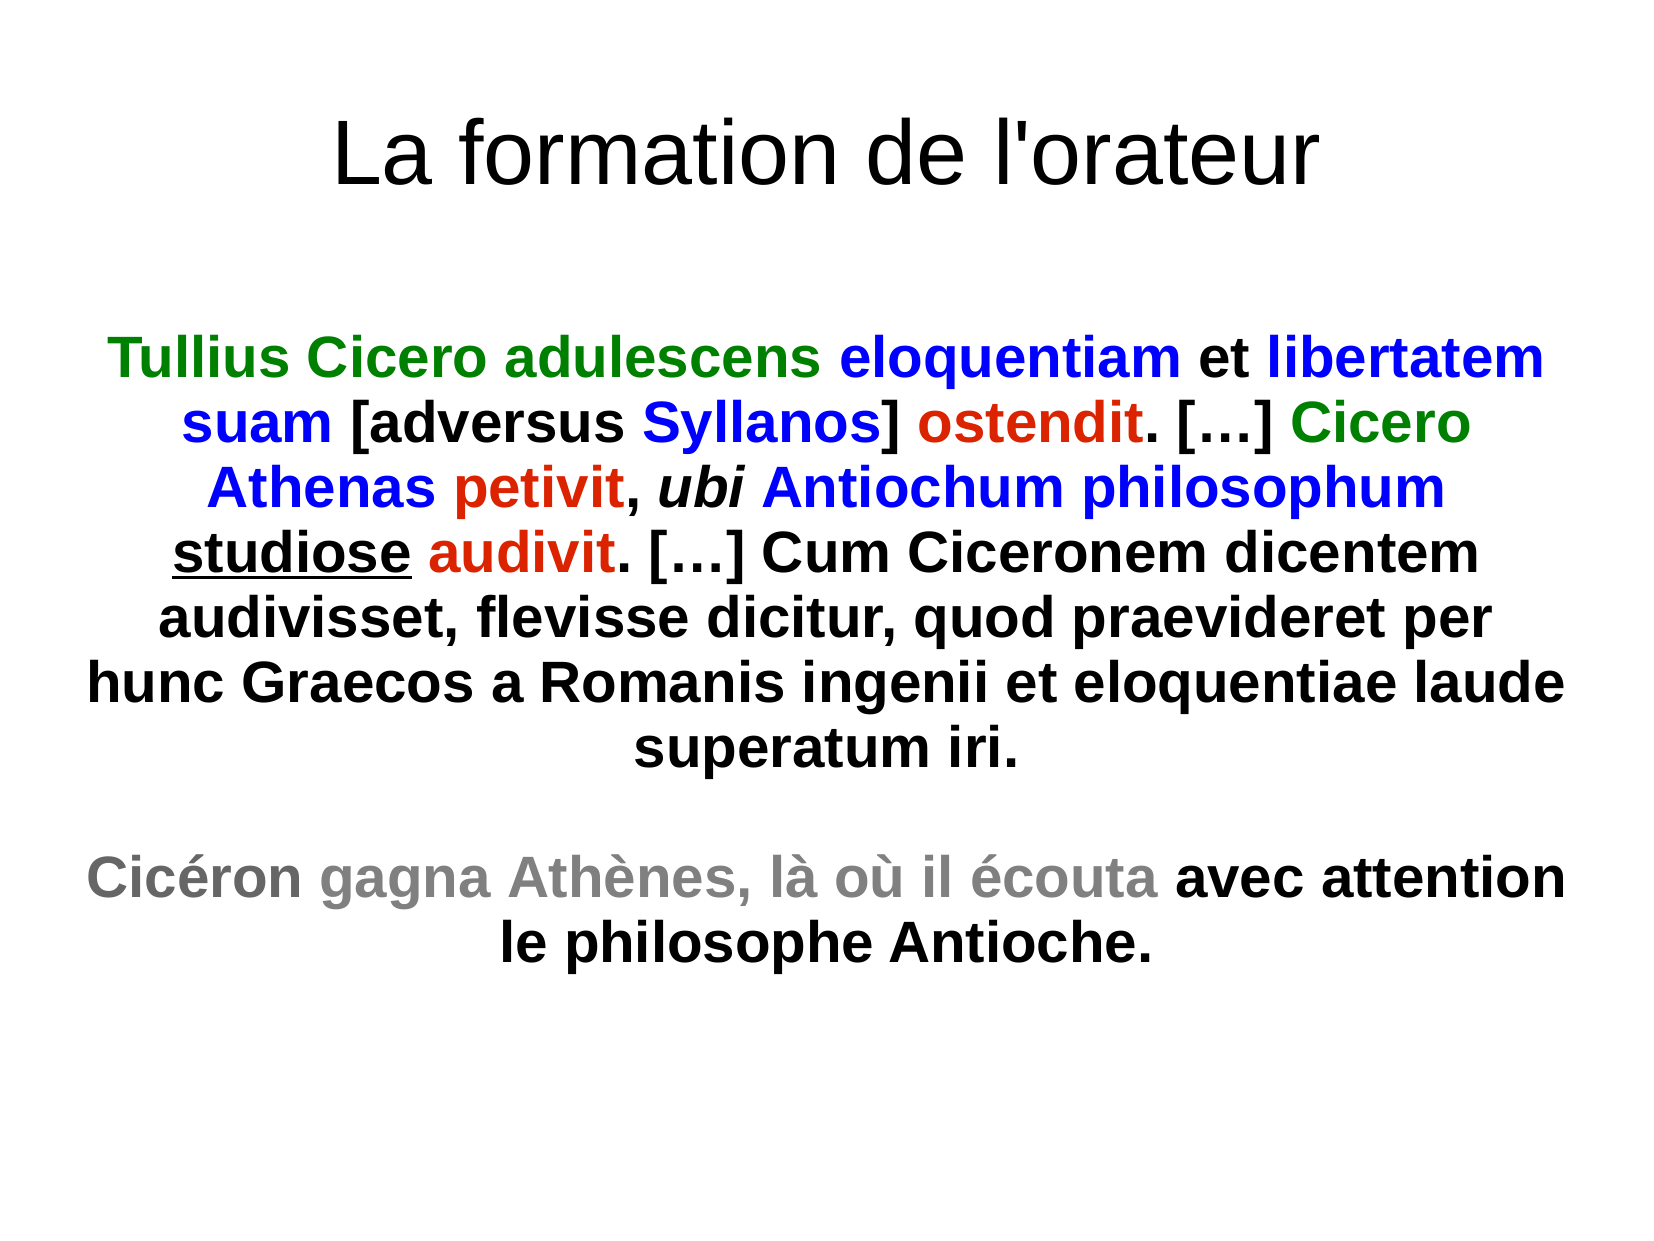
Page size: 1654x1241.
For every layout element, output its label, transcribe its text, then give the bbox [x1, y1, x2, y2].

title La formation de l'orateur [82, 49, 1571, 257]
subtitle Tullius Cicero adulescens eloquentiam et libertatem suam [adversus Syllanos] ostendit. […] Cicero Athenas petivit, ubi Antiochum philosophum studiose audivit. […] Cum Ciceronem dicentem audivisset, flevisse dicitur, quod praevideret per hunc Graecos a Romanis ingenii et eloquentiae laude superatum iri. Cicéron gagna Athènes, là où il écouta avec attention le philosophe Antioche. [82, 290, 1571, 1010]
